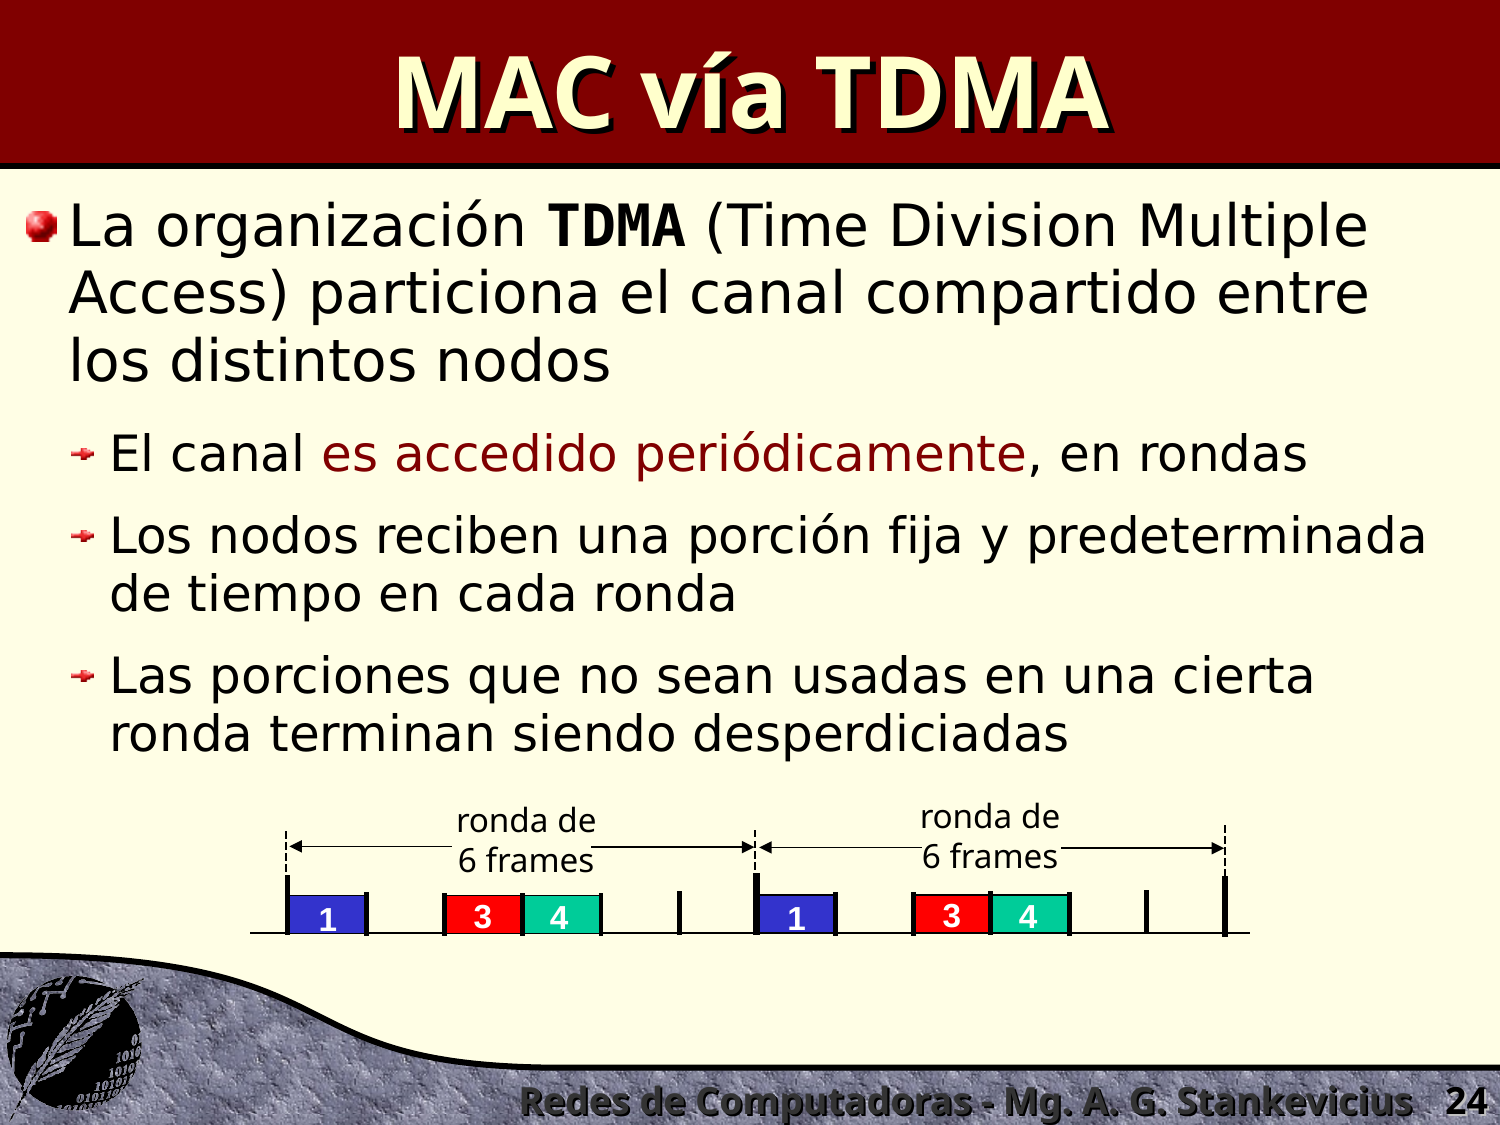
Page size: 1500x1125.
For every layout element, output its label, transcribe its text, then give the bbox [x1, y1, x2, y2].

text_box [821, 894, 833, 933]
text_box [447, 895, 458, 934]
text_box 4 [535, 888, 584, 945]
text_box 1 [772, 889, 821, 945]
text_box 4 [1003, 888, 1053, 944]
text_box 3 [458, 888, 508, 944]
text_box 3 [927, 886, 976, 943]
text_box [290, 895, 303, 934]
text_box ronda de 6 frames [441, 791, 612, 888]
text_box 1 [303, 890, 352, 946]
text_box [508, 895, 520, 934]
title MAC vía TDMA [15, 5, 1485, 160]
text_box [760, 894, 772, 933]
text_box [916, 894, 927, 933]
text_box ronda de 6 frames [905, 787, 1076, 883]
picture [1047, 1100, 1054, 1110]
text_box [352, 895, 364, 934]
list La organización TDMA (Time Division Multiple Access) particiona el canal compartido entre los distintos nodos El canal es accedido periódicamente, en rondas Los nodos reciben una porción fija y predeterminada de tiempo en cada ronda Las porciones que no sean usadas en una cierta ronda terminan siendo desperdiciadas [11, 192, 1486, 921]
picture [0, 959, 1500, 1125]
text_box [976, 894, 988, 933]
picture [790, 1100, 795, 1110]
